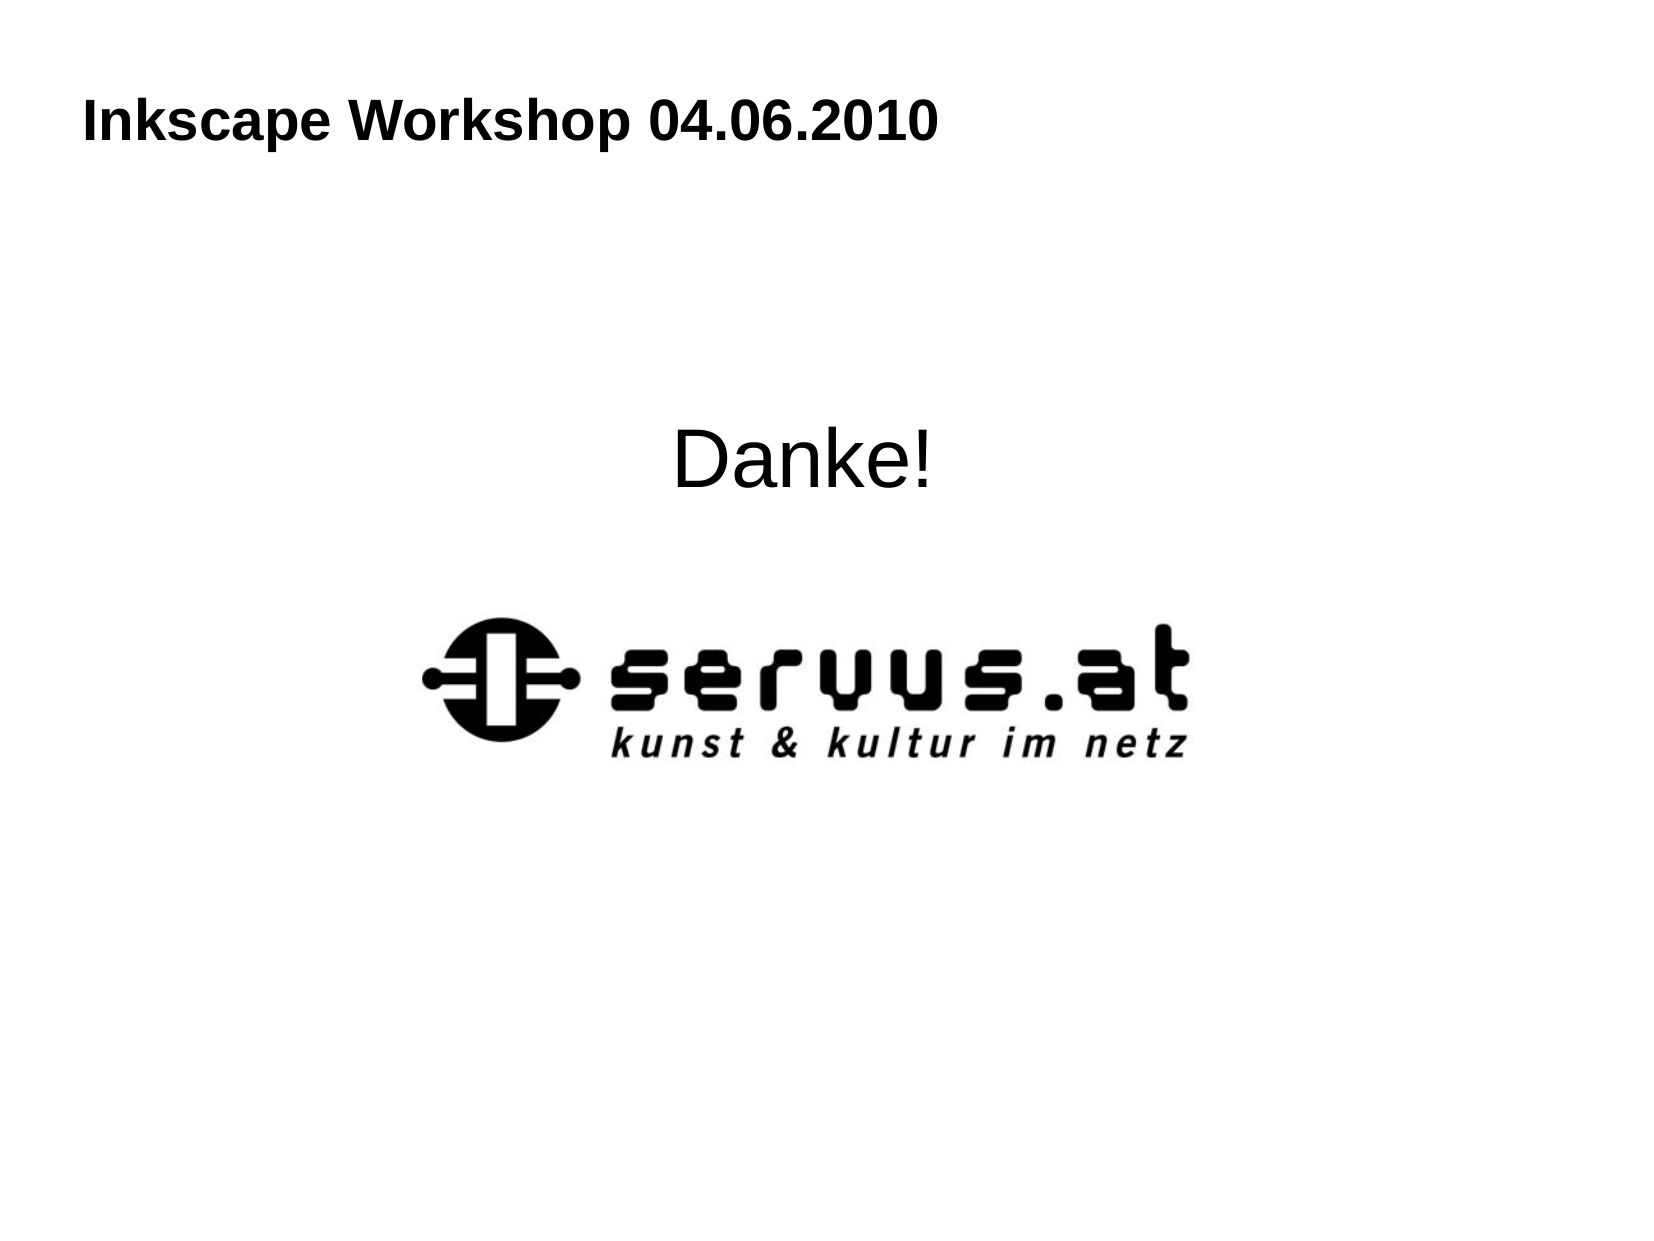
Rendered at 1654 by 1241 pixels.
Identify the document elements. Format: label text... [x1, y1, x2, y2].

list Danke! [82, 290, 1506, 1140]
picture [407, 611, 1205, 768]
title Inkscape Workshop 04.06.2010 [82, 49, 1571, 257]
